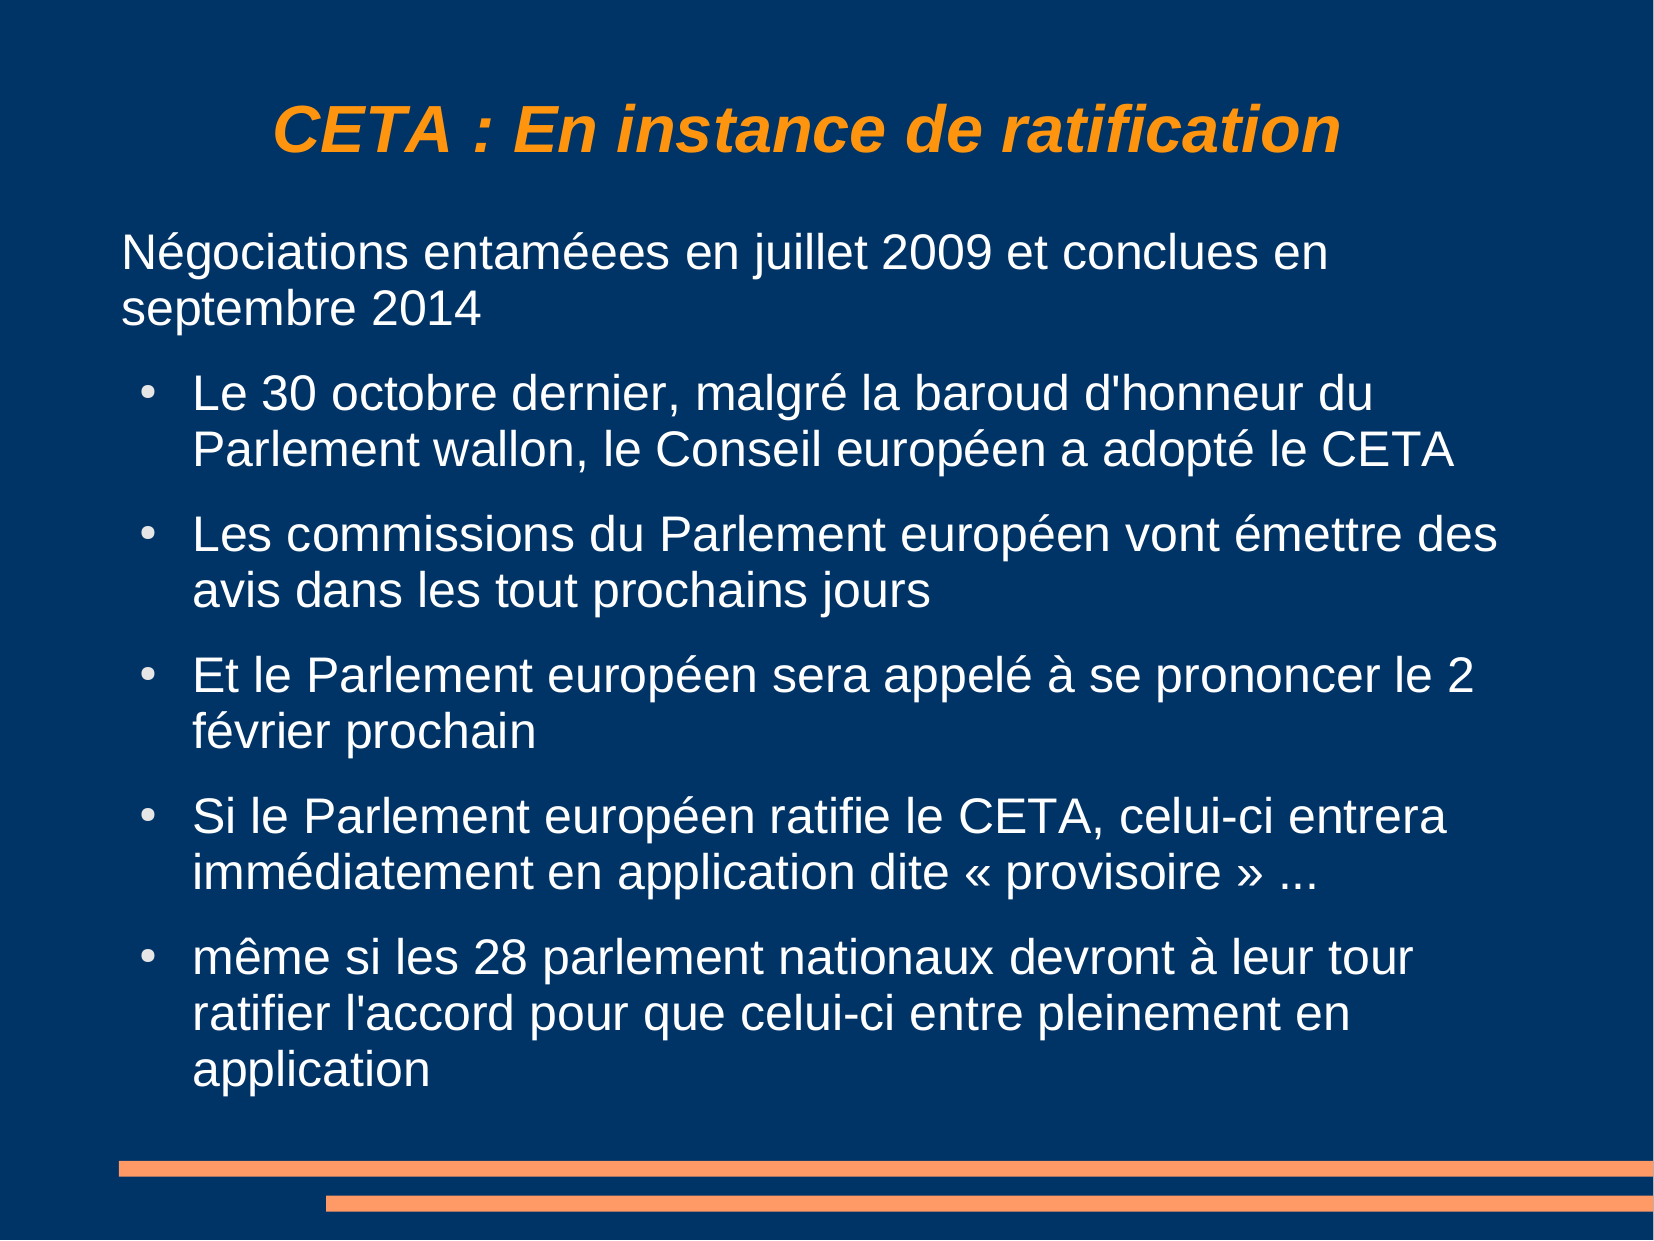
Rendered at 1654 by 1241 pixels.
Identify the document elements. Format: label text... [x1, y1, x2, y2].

title CETA : En instance de ratification [101, 82, 1514, 178]
list Négociations entaméees en juillet 2009 et conclues en septembre 2014 Le 30 octobre dernier, malgré la baroud d'honneur du Parlement wallon, le Conseil européen a adopté le CETA Les commissions du Parlement européen vont émettre des avis dans les tout prochains jours Et le Parlement européen sera appelé à se prononcer le 2 février prochain Si le Parlement européen ratifie le CETA, celui-ci entrera immédiatement en application dite « provisoire » ... même si les 28 parlement nationaux devront à leur tour ratifier l'accord pour que celui-ci entre pleinement en application [121, 224, 1561, 1097]
